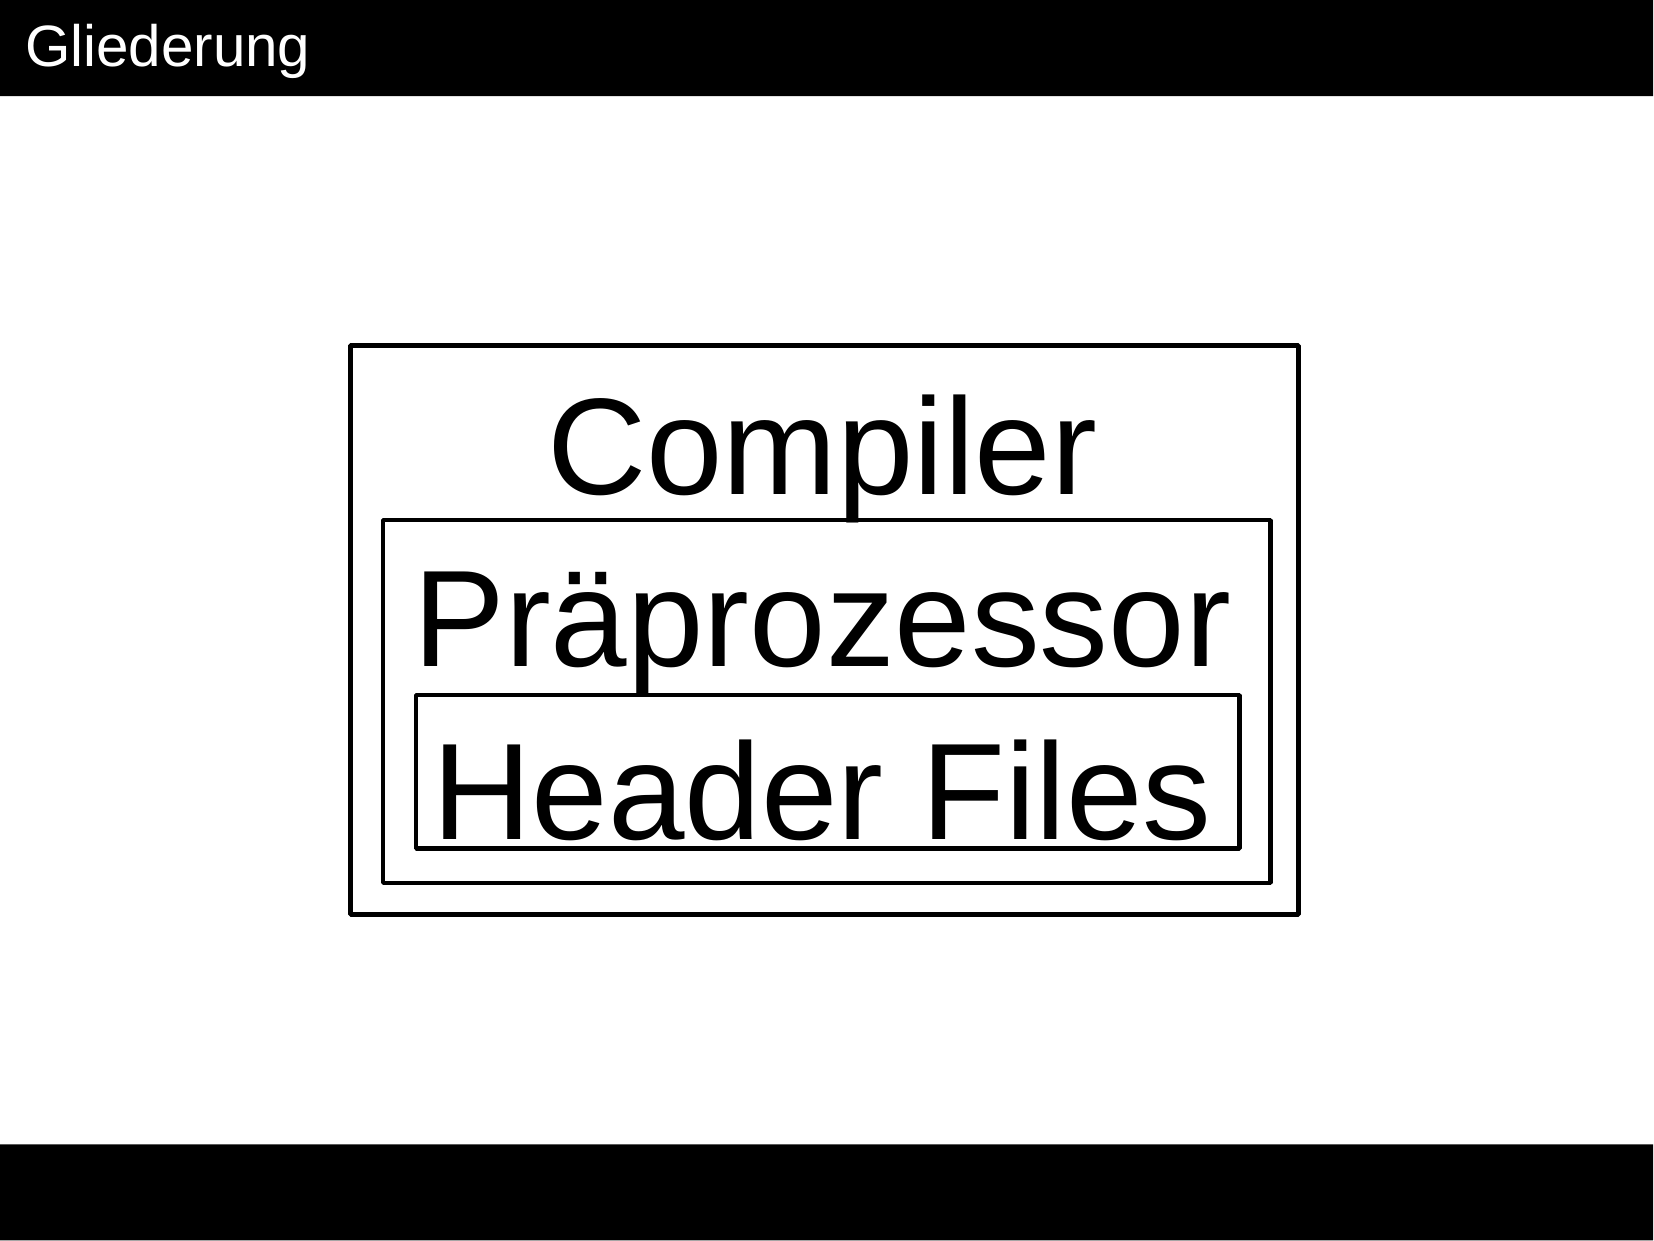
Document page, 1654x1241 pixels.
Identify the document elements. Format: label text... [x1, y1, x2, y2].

text_box Gliederung [10, 6, 767, 94]
text_box Compiler Präprozessor Header Files [398, 344, 1341, 858]
text_box [350, 345, 1299, 915]
